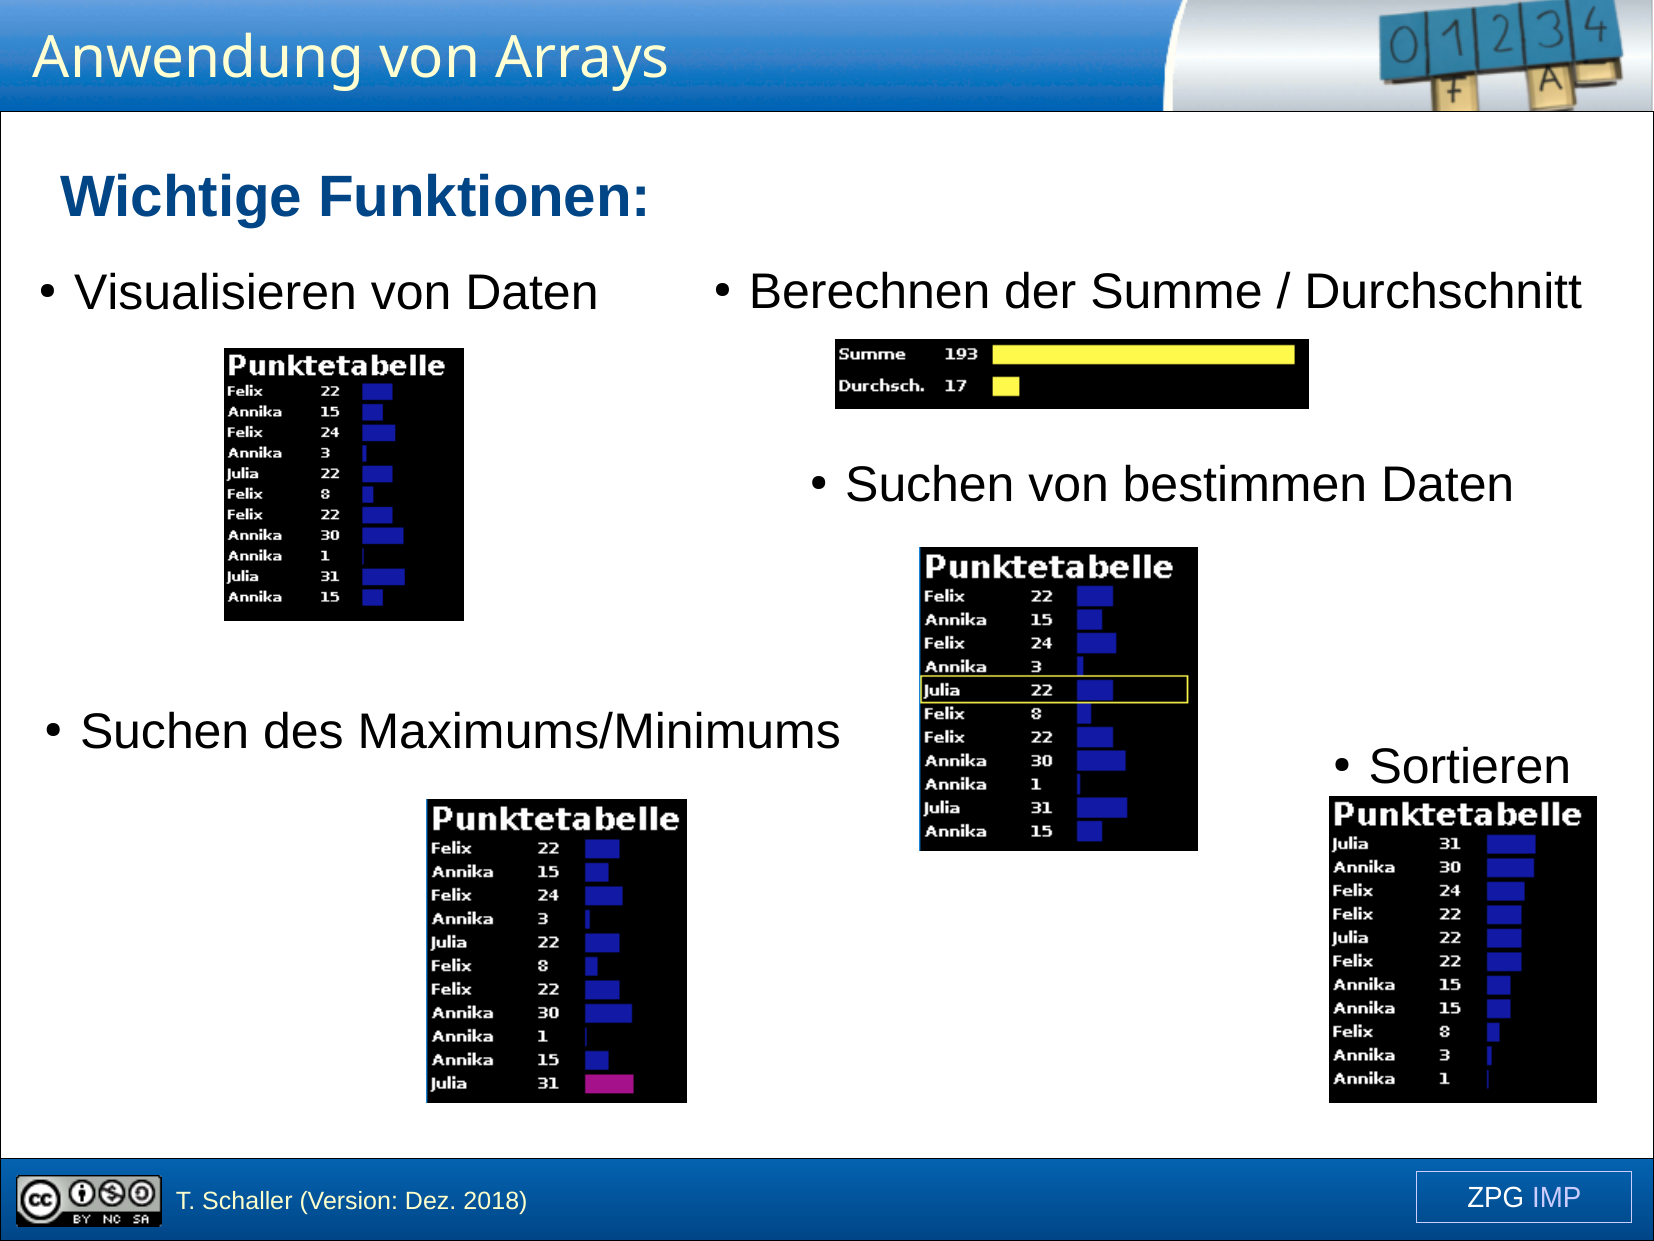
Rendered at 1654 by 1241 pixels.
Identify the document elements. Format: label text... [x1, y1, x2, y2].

picture [0, 0, 1654, 111]
title Anwendung von Arrays [32, 16, 1153, 94]
picture [224, 348, 464, 621]
text_box Suchen von bestimmen Daten [809, 456, 1529, 525]
text_box Visualisieren von Daten [38, 264, 627, 334]
picture [16, 1175, 162, 1227]
picture [1329, 796, 1597, 1103]
picture [426, 799, 687, 1103]
picture [919, 547, 1198, 852]
text_box Wichtige Funktionen: [60, 163, 669, 297]
picture [835, 339, 1309, 409]
text_box Berechnen der Summe / Durchschnitt [713, 263, 1620, 332]
text_box Suchen des Maximums/Minimums [44, 702, 861, 772]
text_box Sortieren [1333, 737, 1654, 807]
